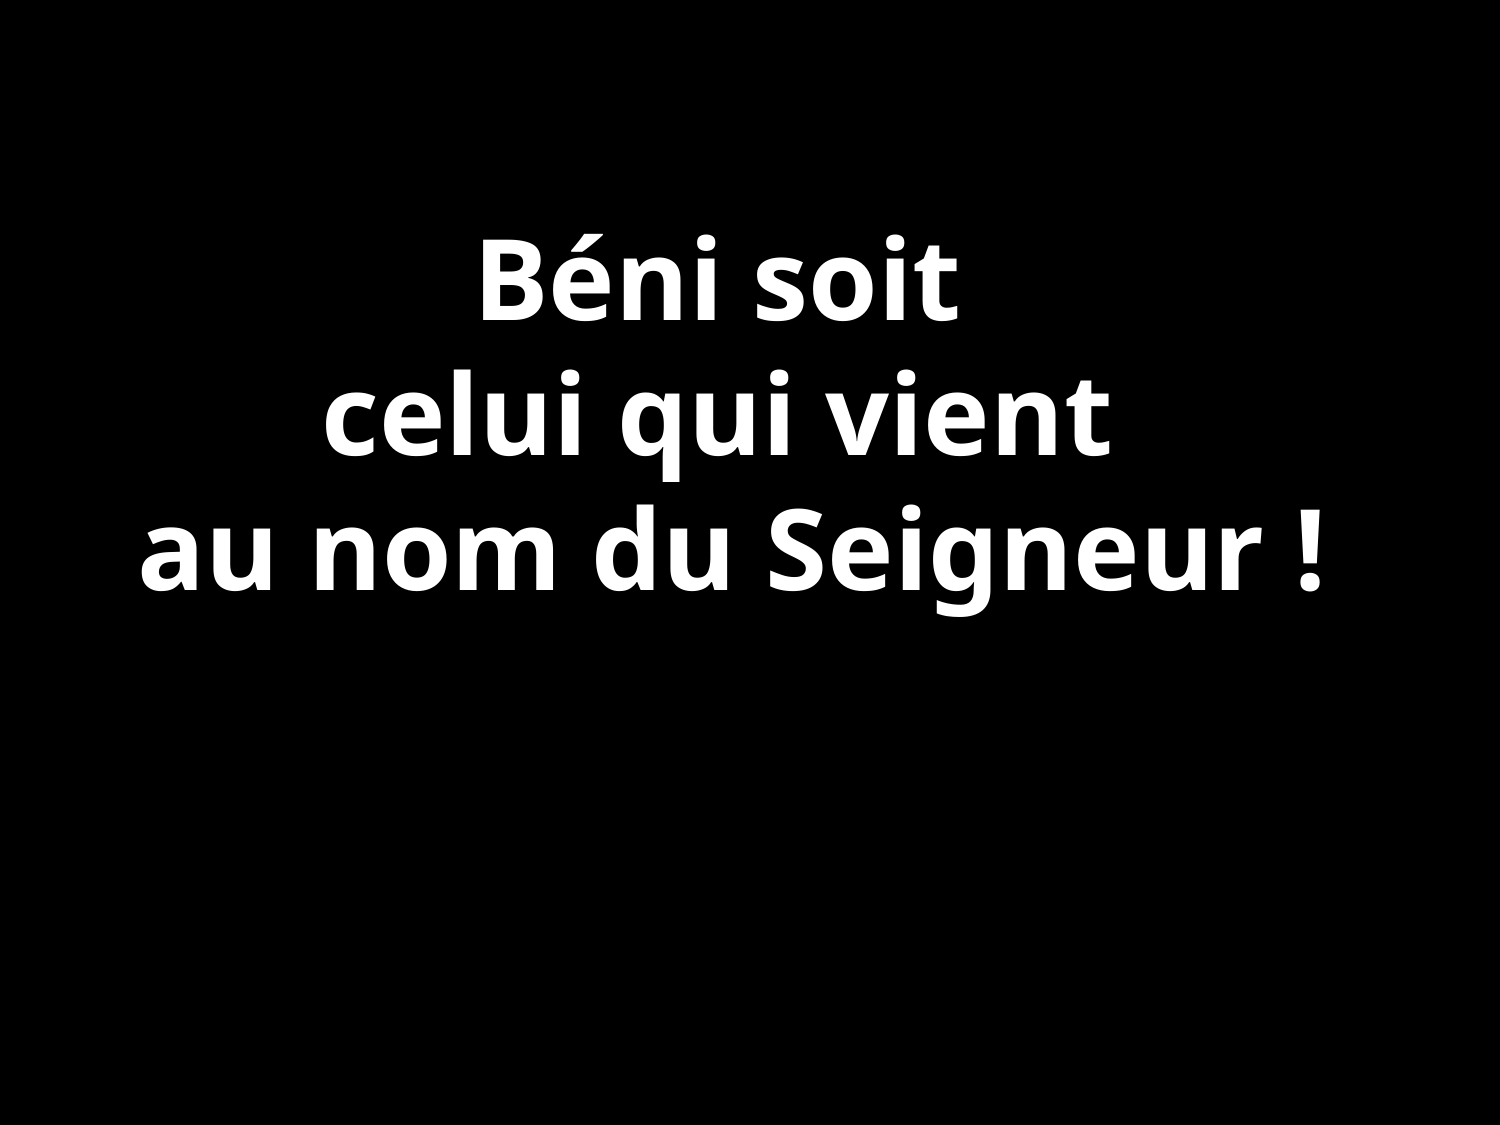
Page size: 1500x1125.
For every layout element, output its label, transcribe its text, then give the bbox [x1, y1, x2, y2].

text_box Béni soit celui qui vient au nom du Seigneur ! [950, 541, 975, 578]
text_box Béni soit celui qui vient au nom du Seigneur ! [613, 541, 638, 578]
text_box Béni soit celui qui vient au nom du Seigneur ! [404, 541, 429, 578]
text_box Béni soit celui qui vient au nom du Seigneur ! [41, 66, 1424, 591]
